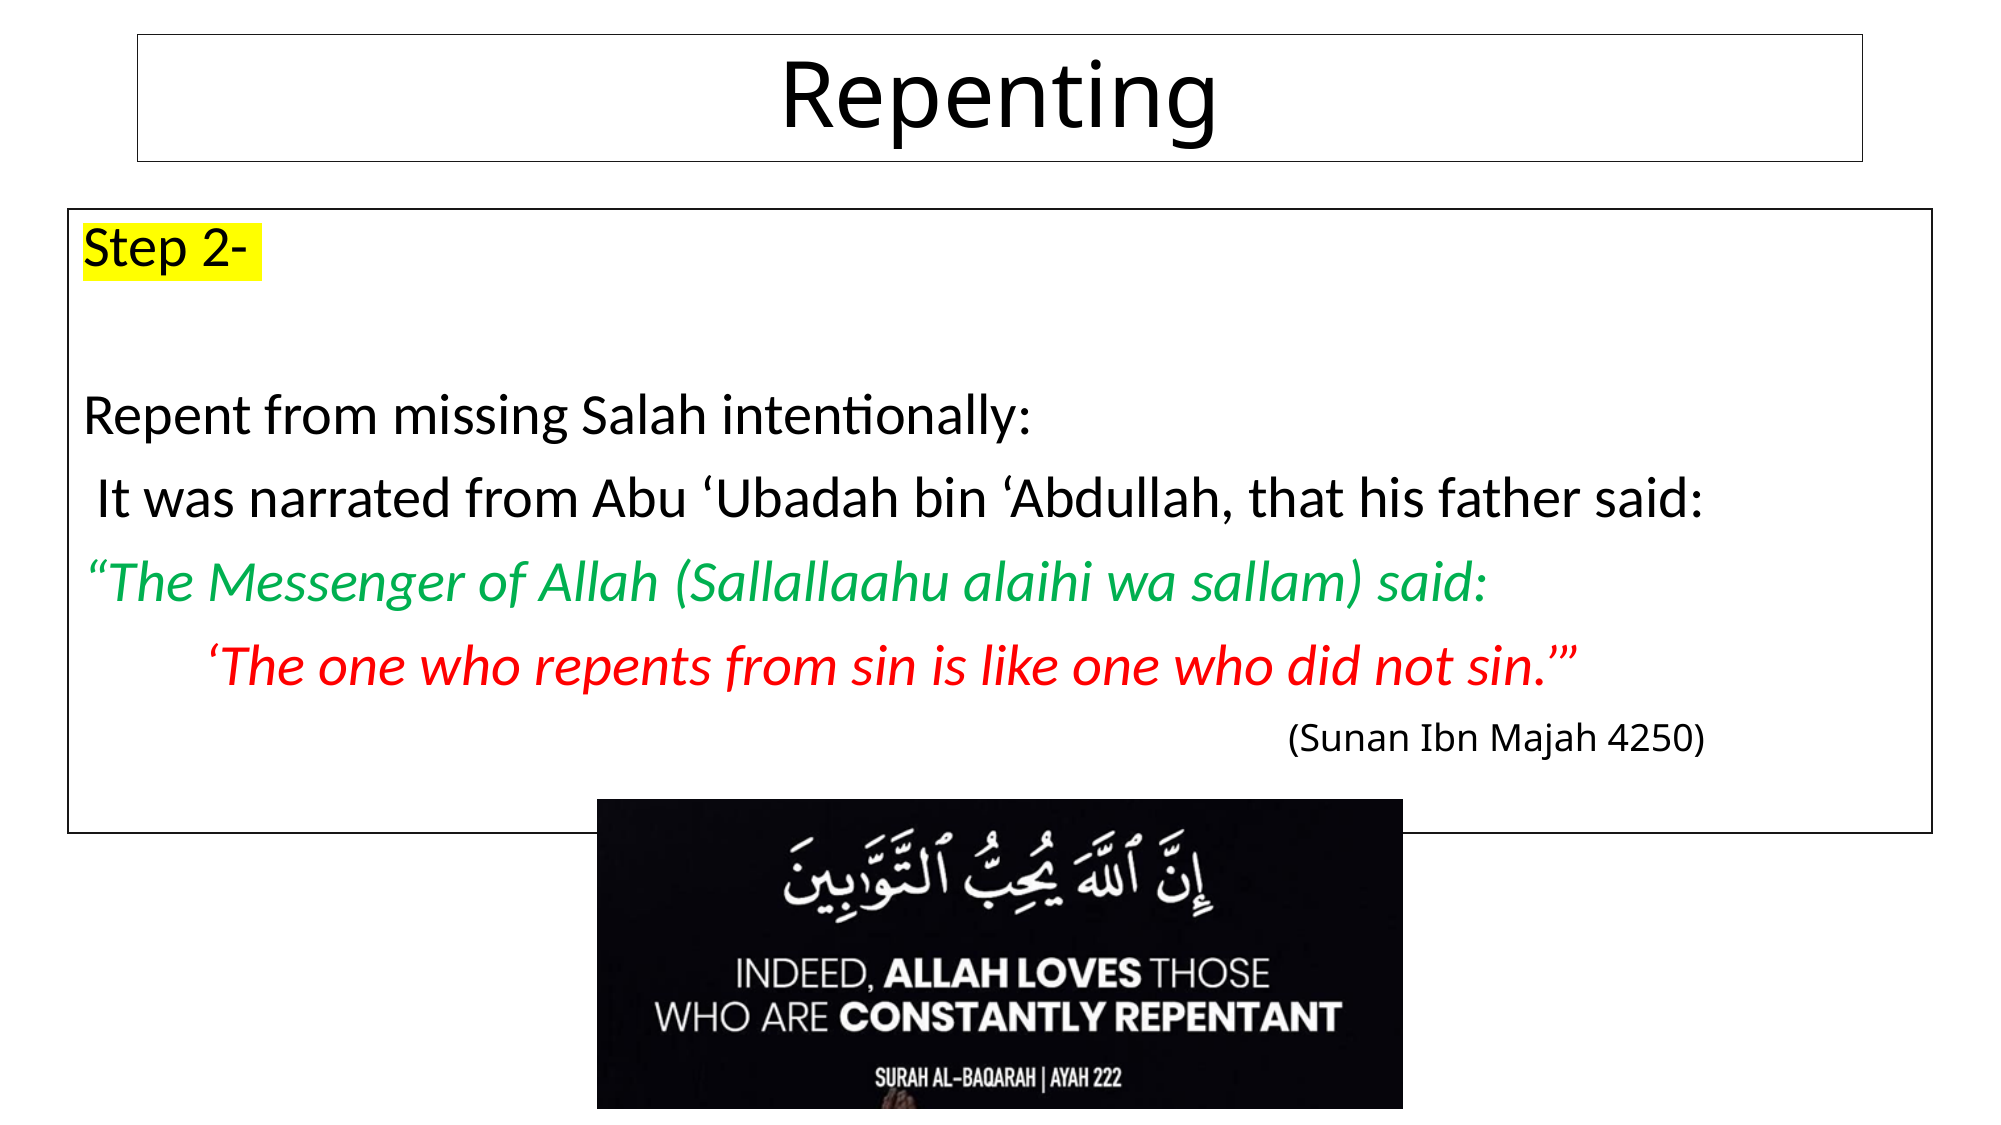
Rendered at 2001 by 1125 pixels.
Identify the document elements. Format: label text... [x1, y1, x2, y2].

list Step 2- Repent from missing Salah intentionally: It was narrated from Abu ‘Ubadah bin ‘Abdullah, that his father said: “The Messenger of Allah (Sallallaahu alaihi wa sallam) said: ‘The one who repents from sin is like one who did not sin.’” (Sunan Ibn Majah 4250) [68, 208, 1932, 834]
title Repenting [137, 34, 1863, 162]
picture [597, 799, 1403, 1109]
